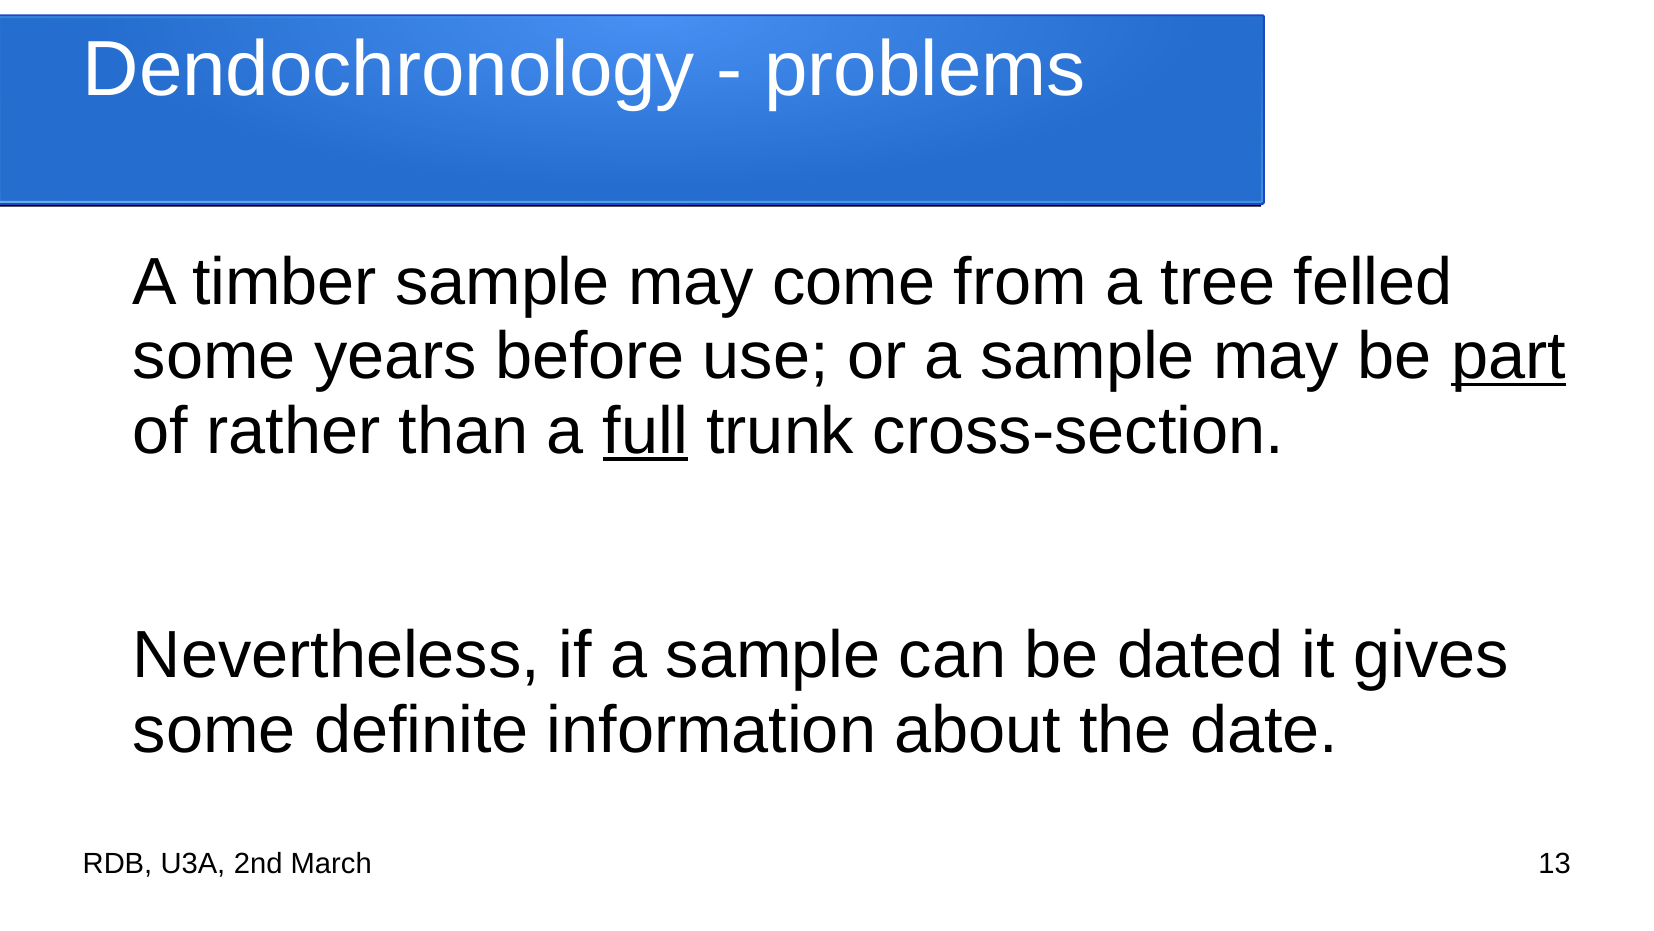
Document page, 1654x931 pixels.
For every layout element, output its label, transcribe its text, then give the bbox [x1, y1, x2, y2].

title Dendochronology - problems [82, 24, 1235, 200]
text_box A timber sample may come from a tree felled some years before use; or a sample may be part of rather than a full trunk cross-section. Nevertheless, if a sample can be dated it gives some definite information about the date. [118, 236, 1630, 827]
